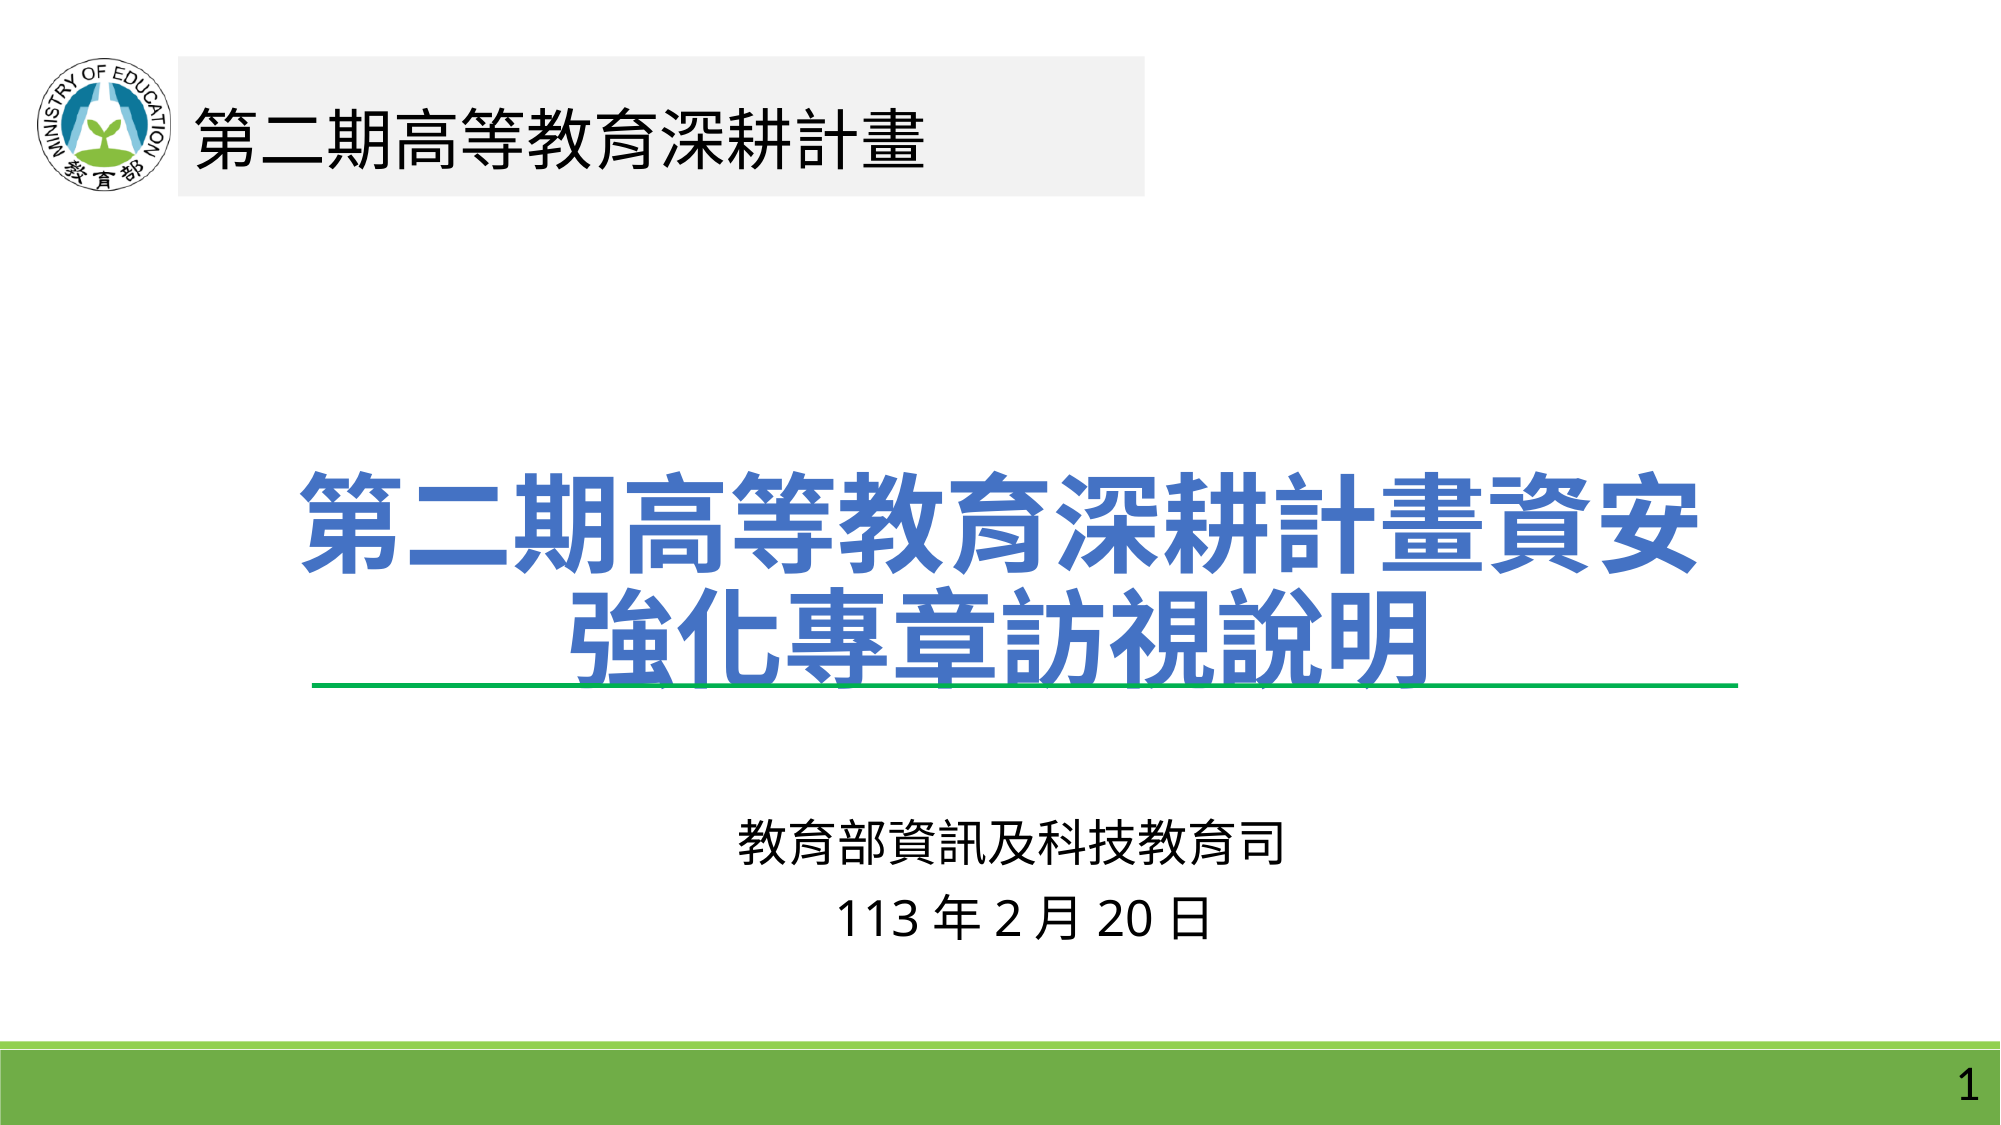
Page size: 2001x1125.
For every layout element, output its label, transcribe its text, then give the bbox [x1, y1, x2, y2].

text_box 第二期高等教育深耕計畫 [178, 56, 1145, 197]
slide_number <編號> [1545, 1049, 1996, 1110]
picture [37, 58, 171, 192]
text_box 第二期高等教育深耕計畫資安強化專章訪視說明 [247, 464, 1753, 583]
text_box 教育部資訊及科技教育司 113年2月20日 [462, 811, 1588, 955]
